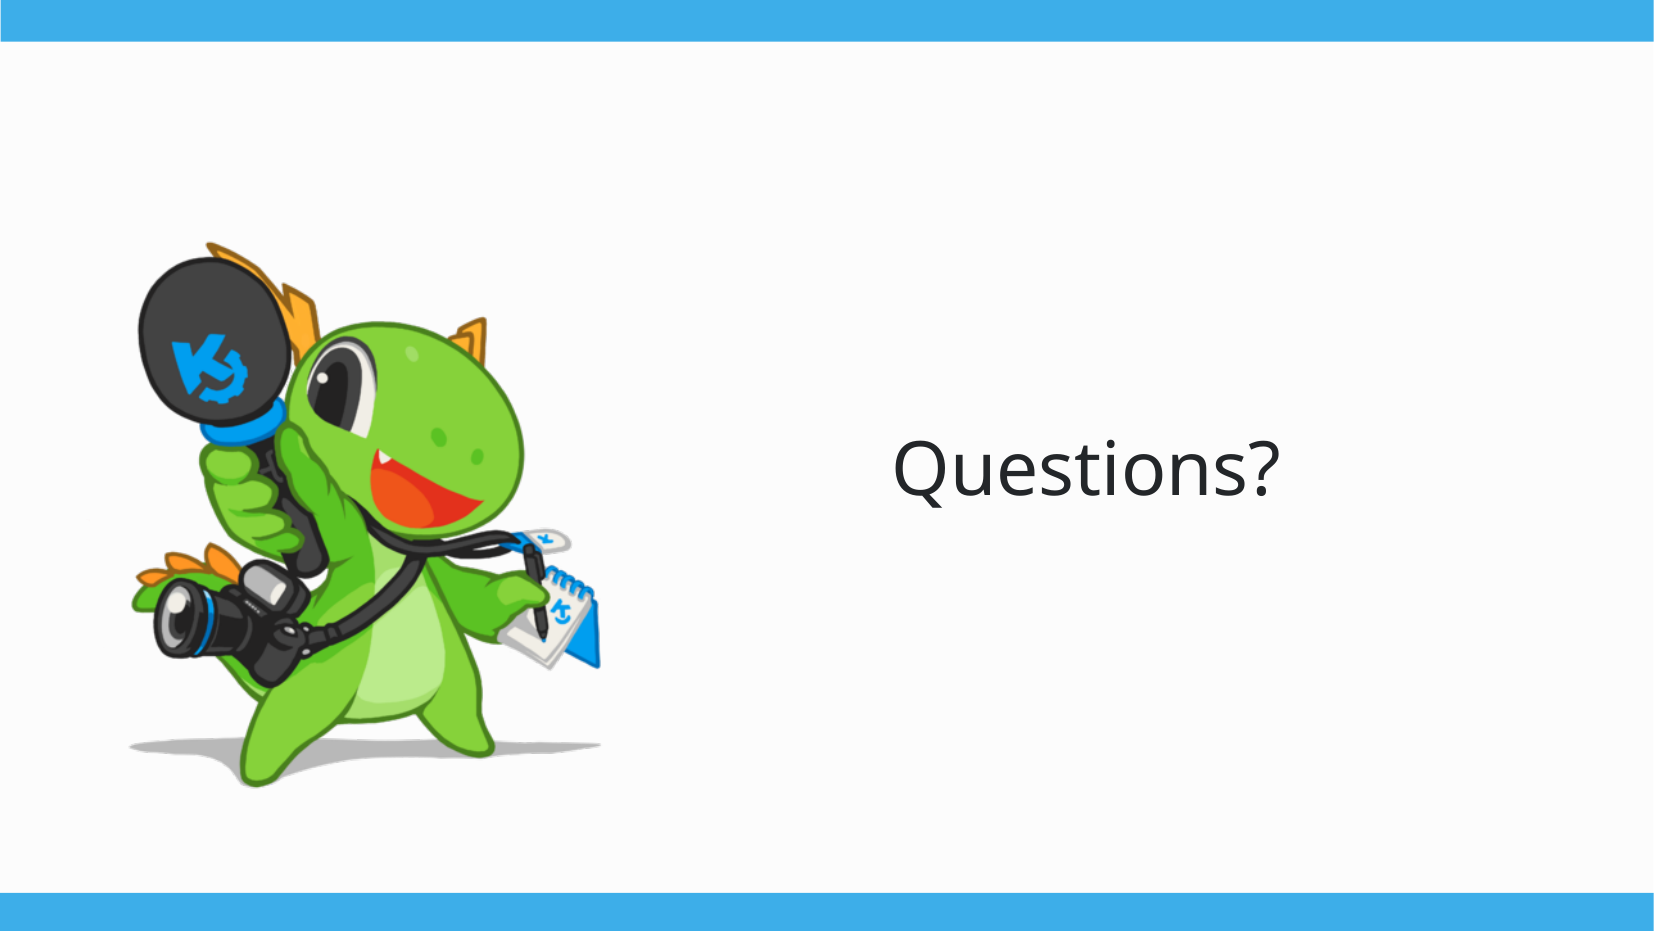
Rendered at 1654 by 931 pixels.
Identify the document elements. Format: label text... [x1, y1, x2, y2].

subtitle Questions? [678, 112, 1571, 821]
picture [35, 94, 678, 863]
